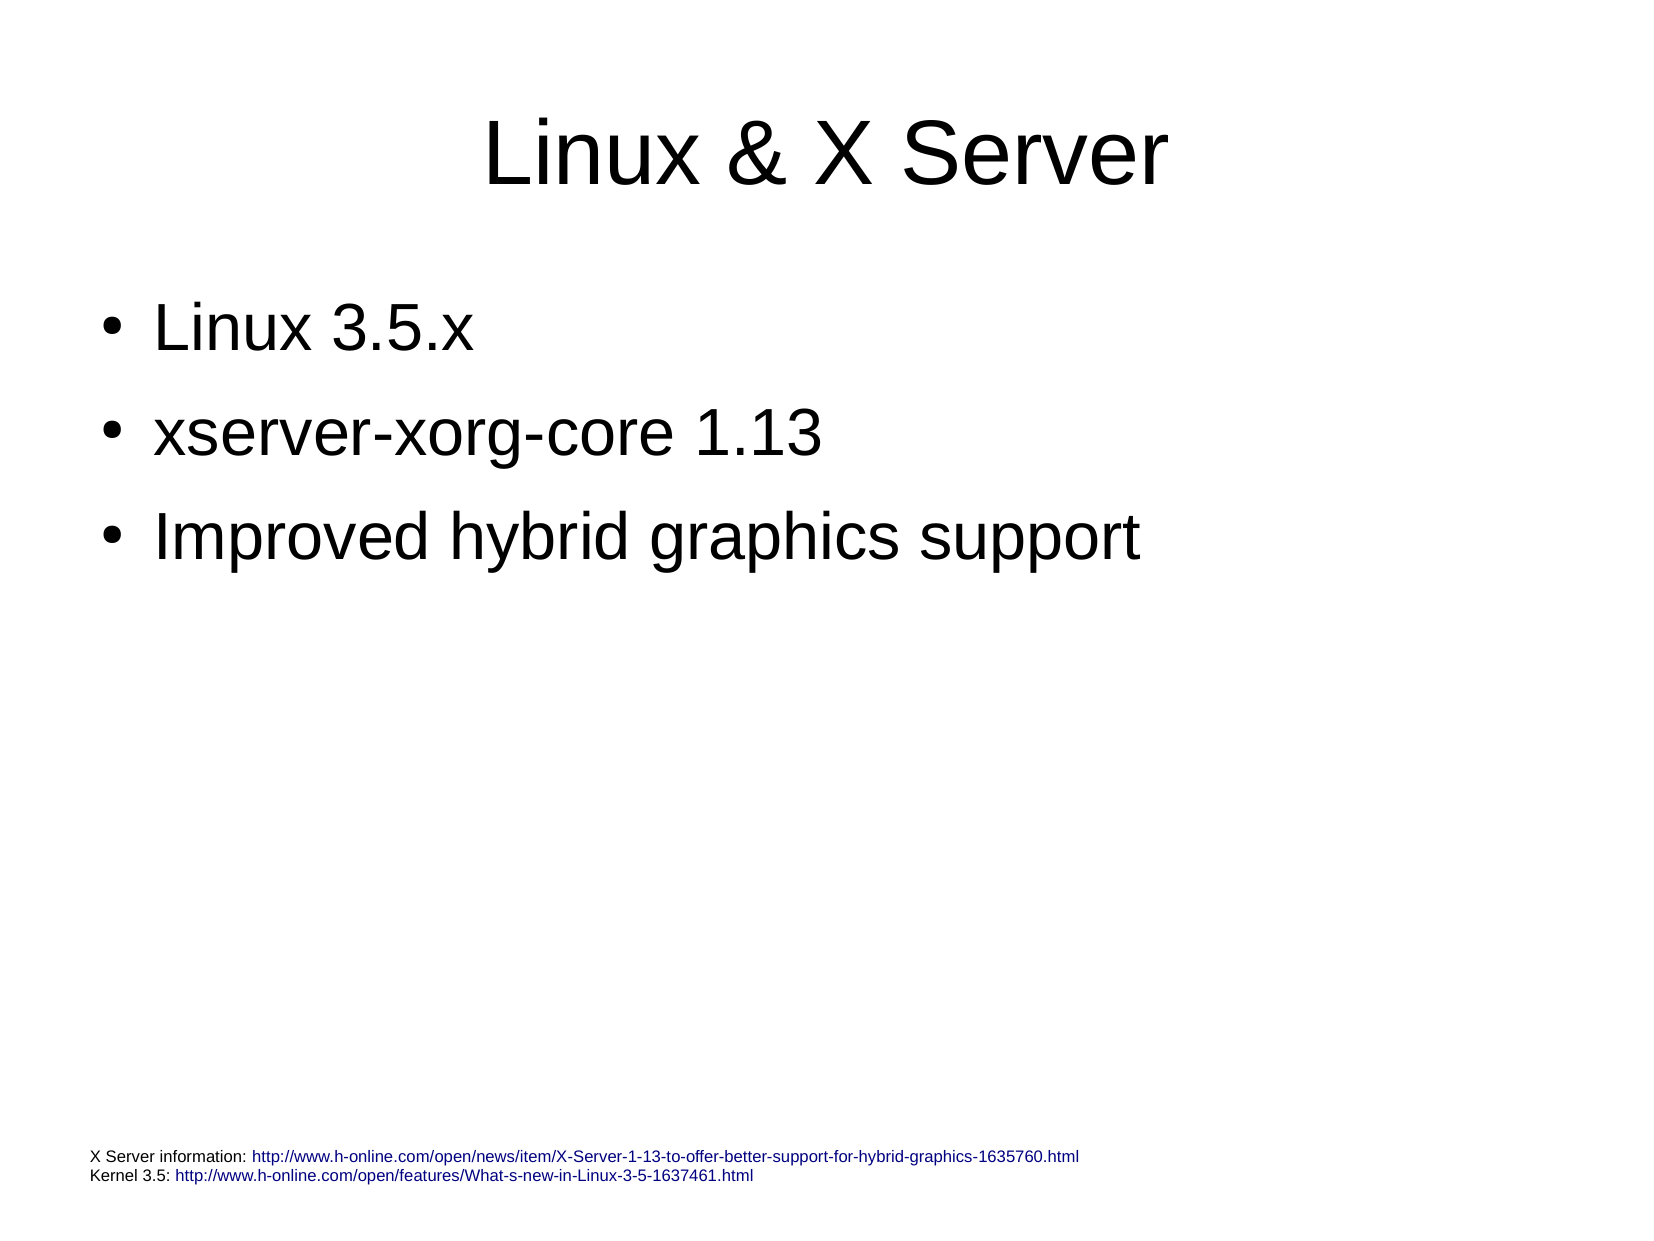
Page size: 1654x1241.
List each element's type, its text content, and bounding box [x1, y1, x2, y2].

list Linux 3.5.x xserver-xorg-core 1.13 Improved hybrid graphics support [82, 290, 1538, 1010]
text_box X Server information: http://www.h-online.com/open/news/item/X-Server-1-13-to-offer-better-support-for-hybrid-graphics-1635760.html Kernel 3.5: http://www.h-online.com/open/features/What-s-new-in-Linux-3-5-1637461.html [75, 1140, 1096, 1193]
title Linux & X Server [82, 49, 1571, 257]
